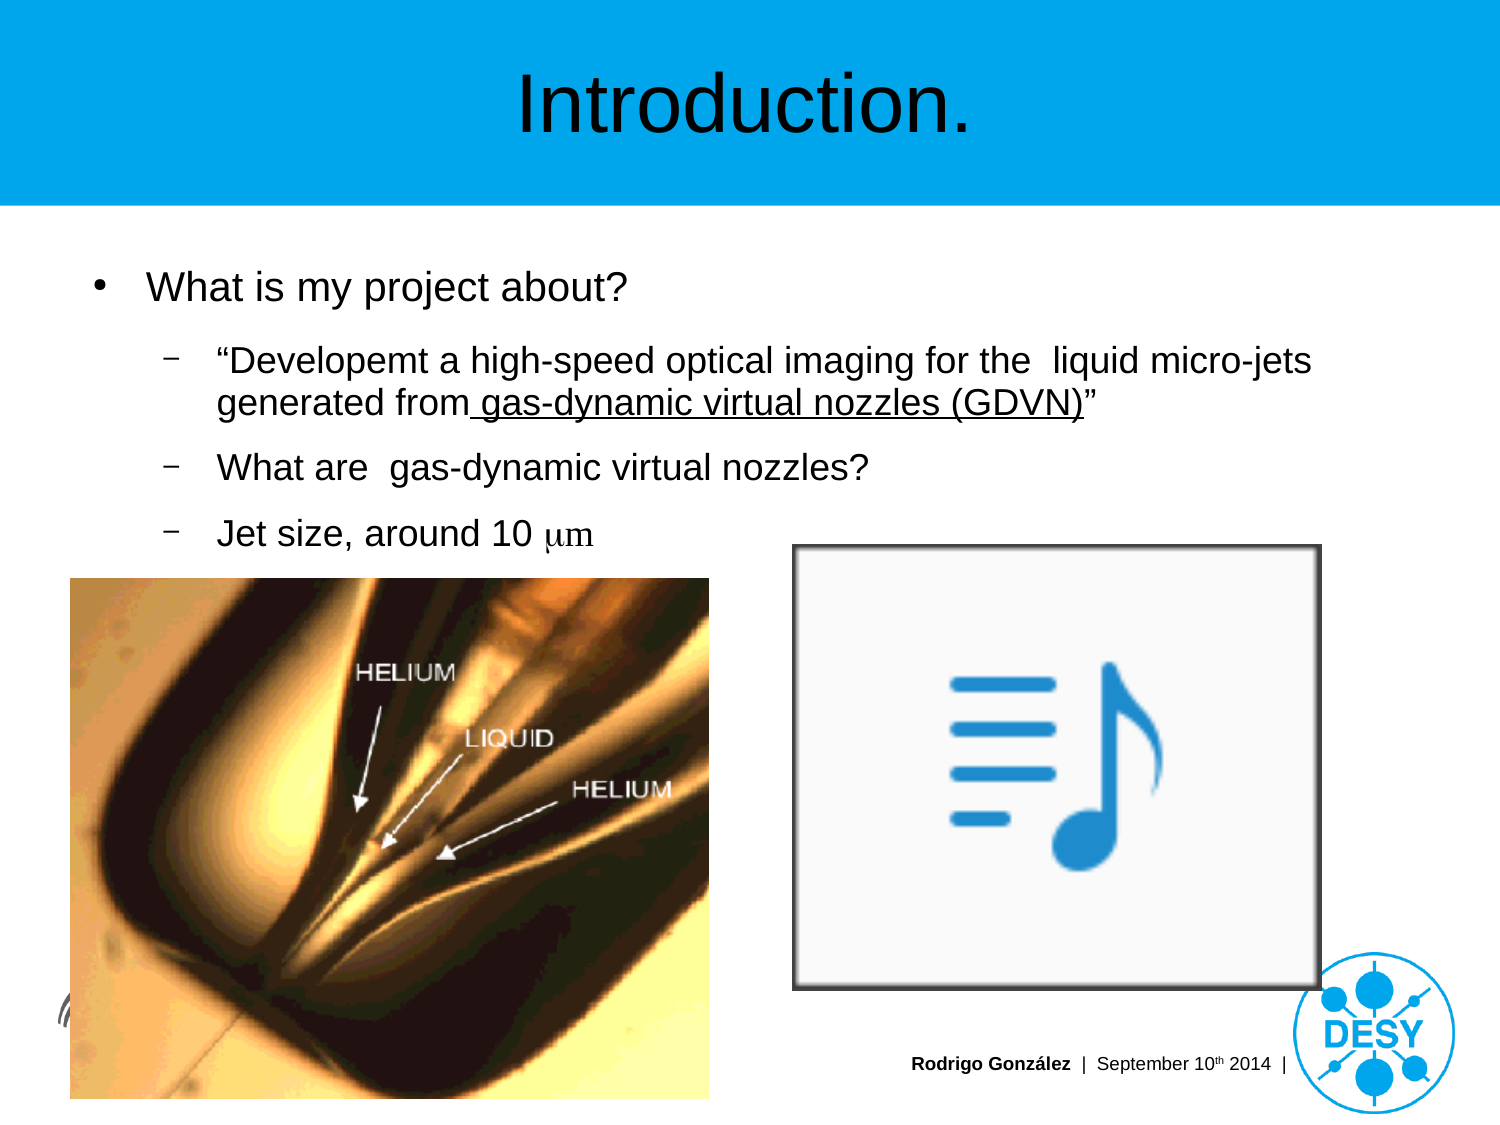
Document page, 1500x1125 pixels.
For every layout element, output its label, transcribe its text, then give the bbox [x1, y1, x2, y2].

picture [1290, 1006, 1358, 1114]
list What is my project about? “Developemt a high-speed optical imaging for the liquid micro-jets generated from gas-dynamic virtual nozzles (GDVN)” What are gas-dynamic virtual nozzles? Jet size, around 10 mm . [75, 263, 1425, 1006]
picture [58, 578, 709, 1099]
picture [1297, 976, 1452, 1111]
picture [1391, 948, 1466, 1114]
title Introduction. [46, 0, 1444, 208]
text_box [791, 543, 1323, 993]
